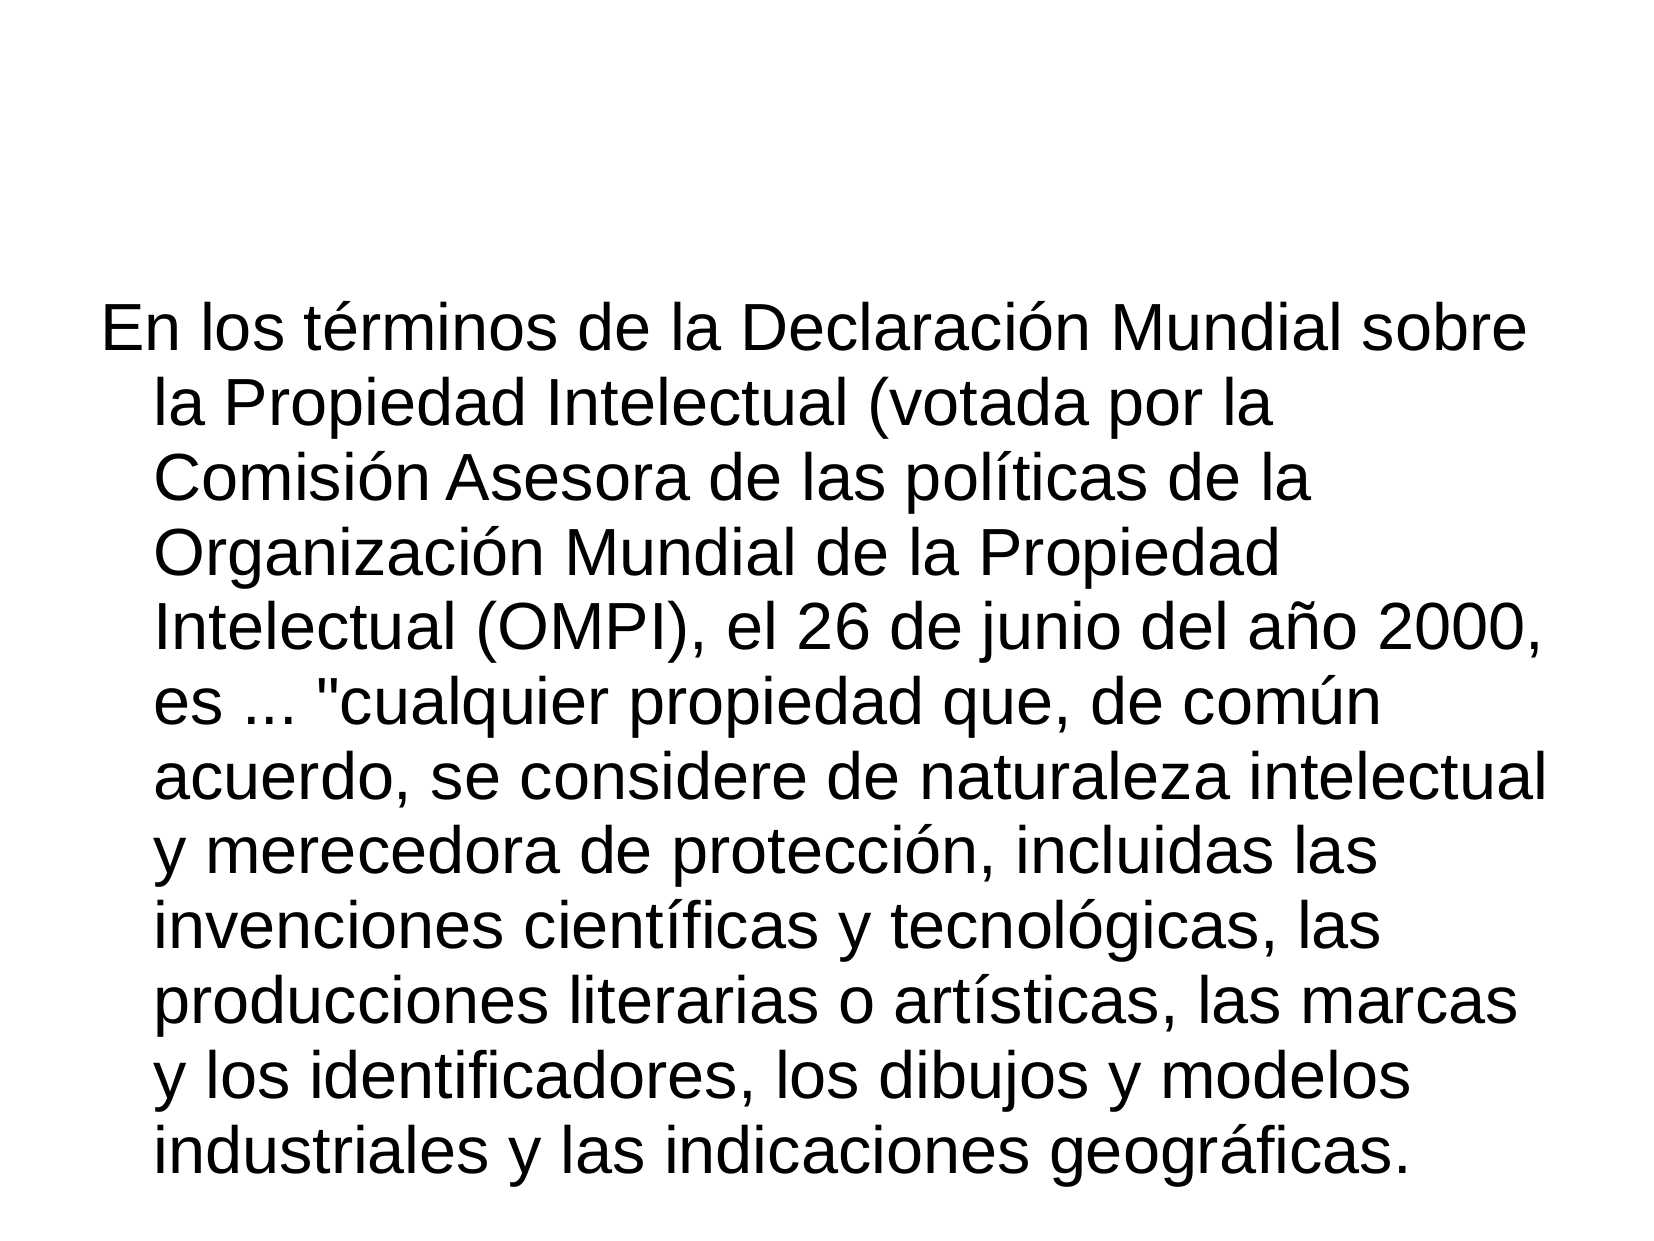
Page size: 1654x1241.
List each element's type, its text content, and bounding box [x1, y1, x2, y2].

list En los términos de la Declaración Mundial sobre la Propiedad Intelectual (votada por la Comisión Asesora de las políticas de la Organización Mundial de la Propiedad Intelectual (OMPI), el 26 de junio del año 2000, es ... "cualquier propiedad que, de común acuerdo, se considere de naturaleza intelectual y merecedora de protección, incluidas las invenciones científicas y tecnológicas, las producciones literarias o artísticas, las marcas y los identificadores, los dibujos y modelos industriales y las indicaciones geográficas. [82, 290, 1571, 1188]
